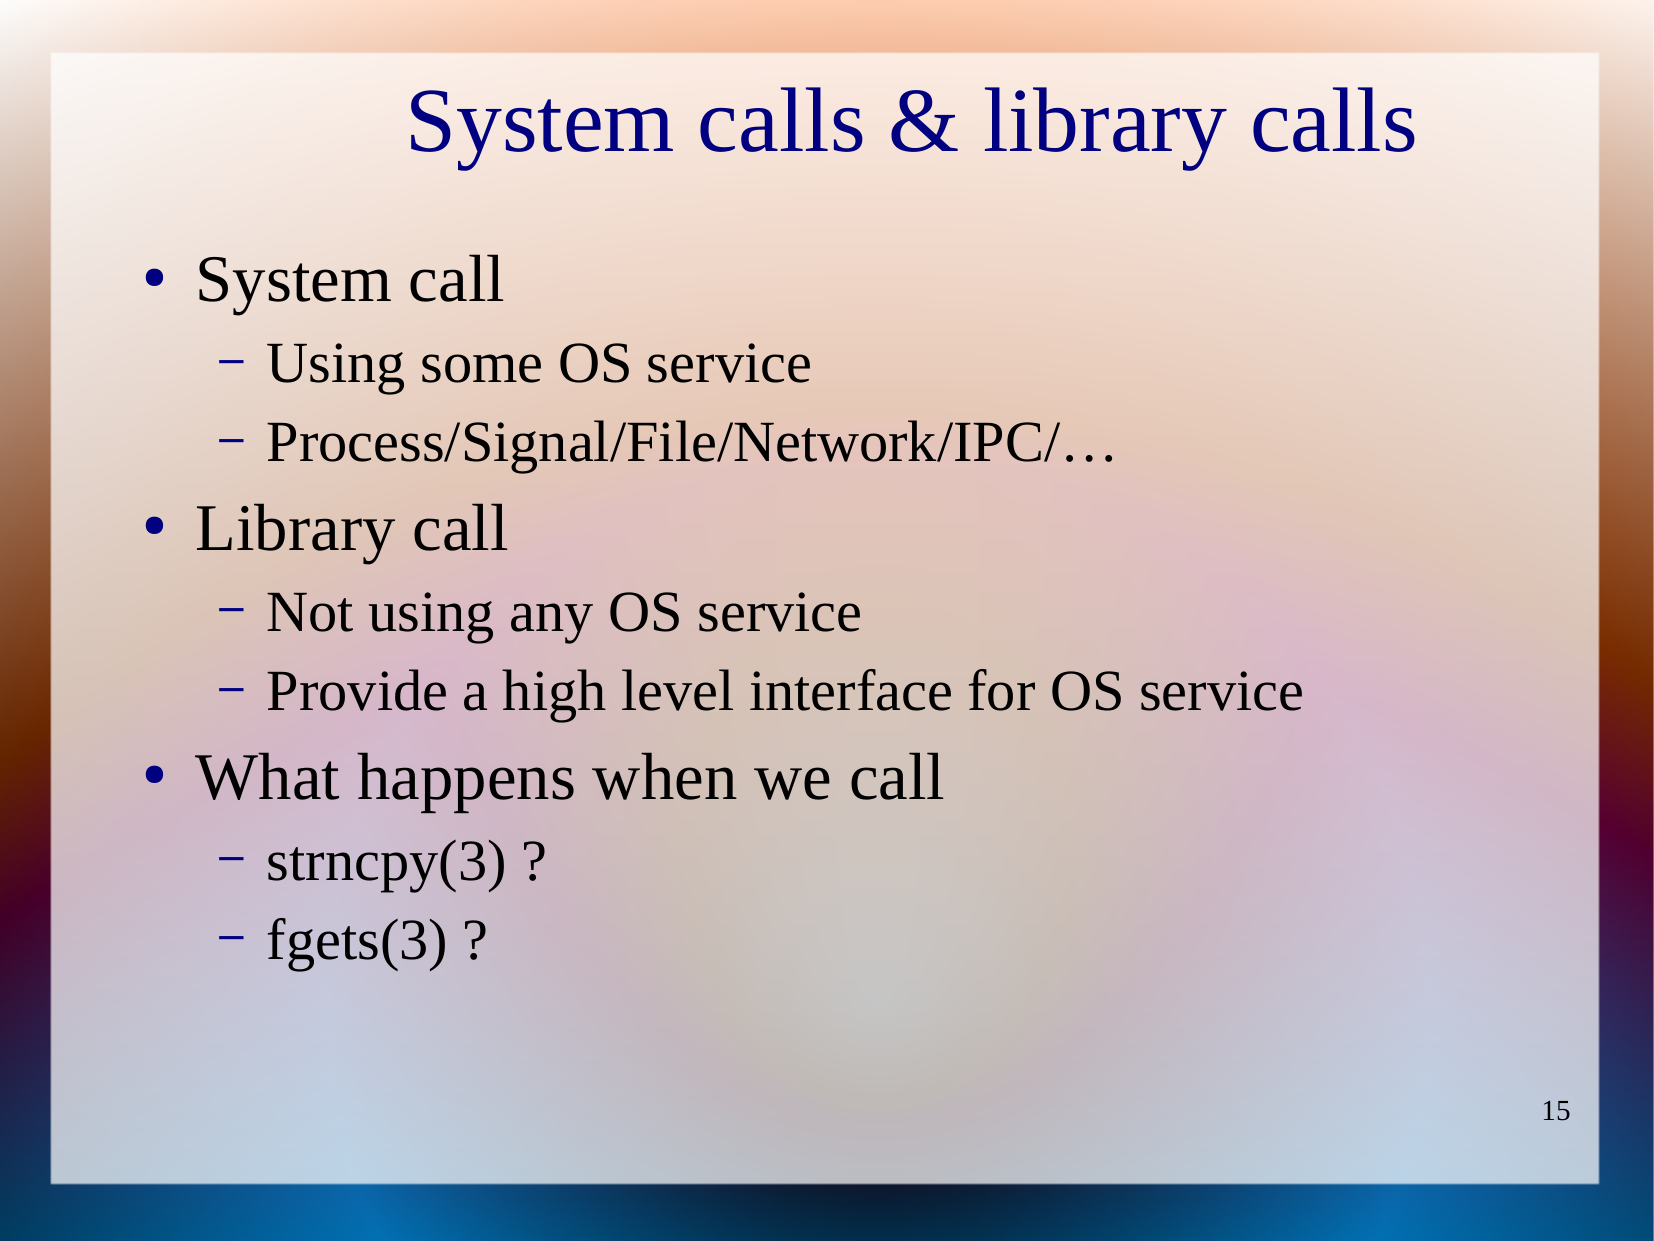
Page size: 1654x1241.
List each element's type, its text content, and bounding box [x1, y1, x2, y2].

list System call Using some OS service Process/Signal/File/Network/IPC/… Library call Not using any OS service Provide a high level interface for OS service What happens when we call strncpy(3) ? fgets(3) ? [110, 234, 1620, 1112]
picture [0, 0, 1654, 1241]
title System calls & library calls [208, 38, 1618, 180]
